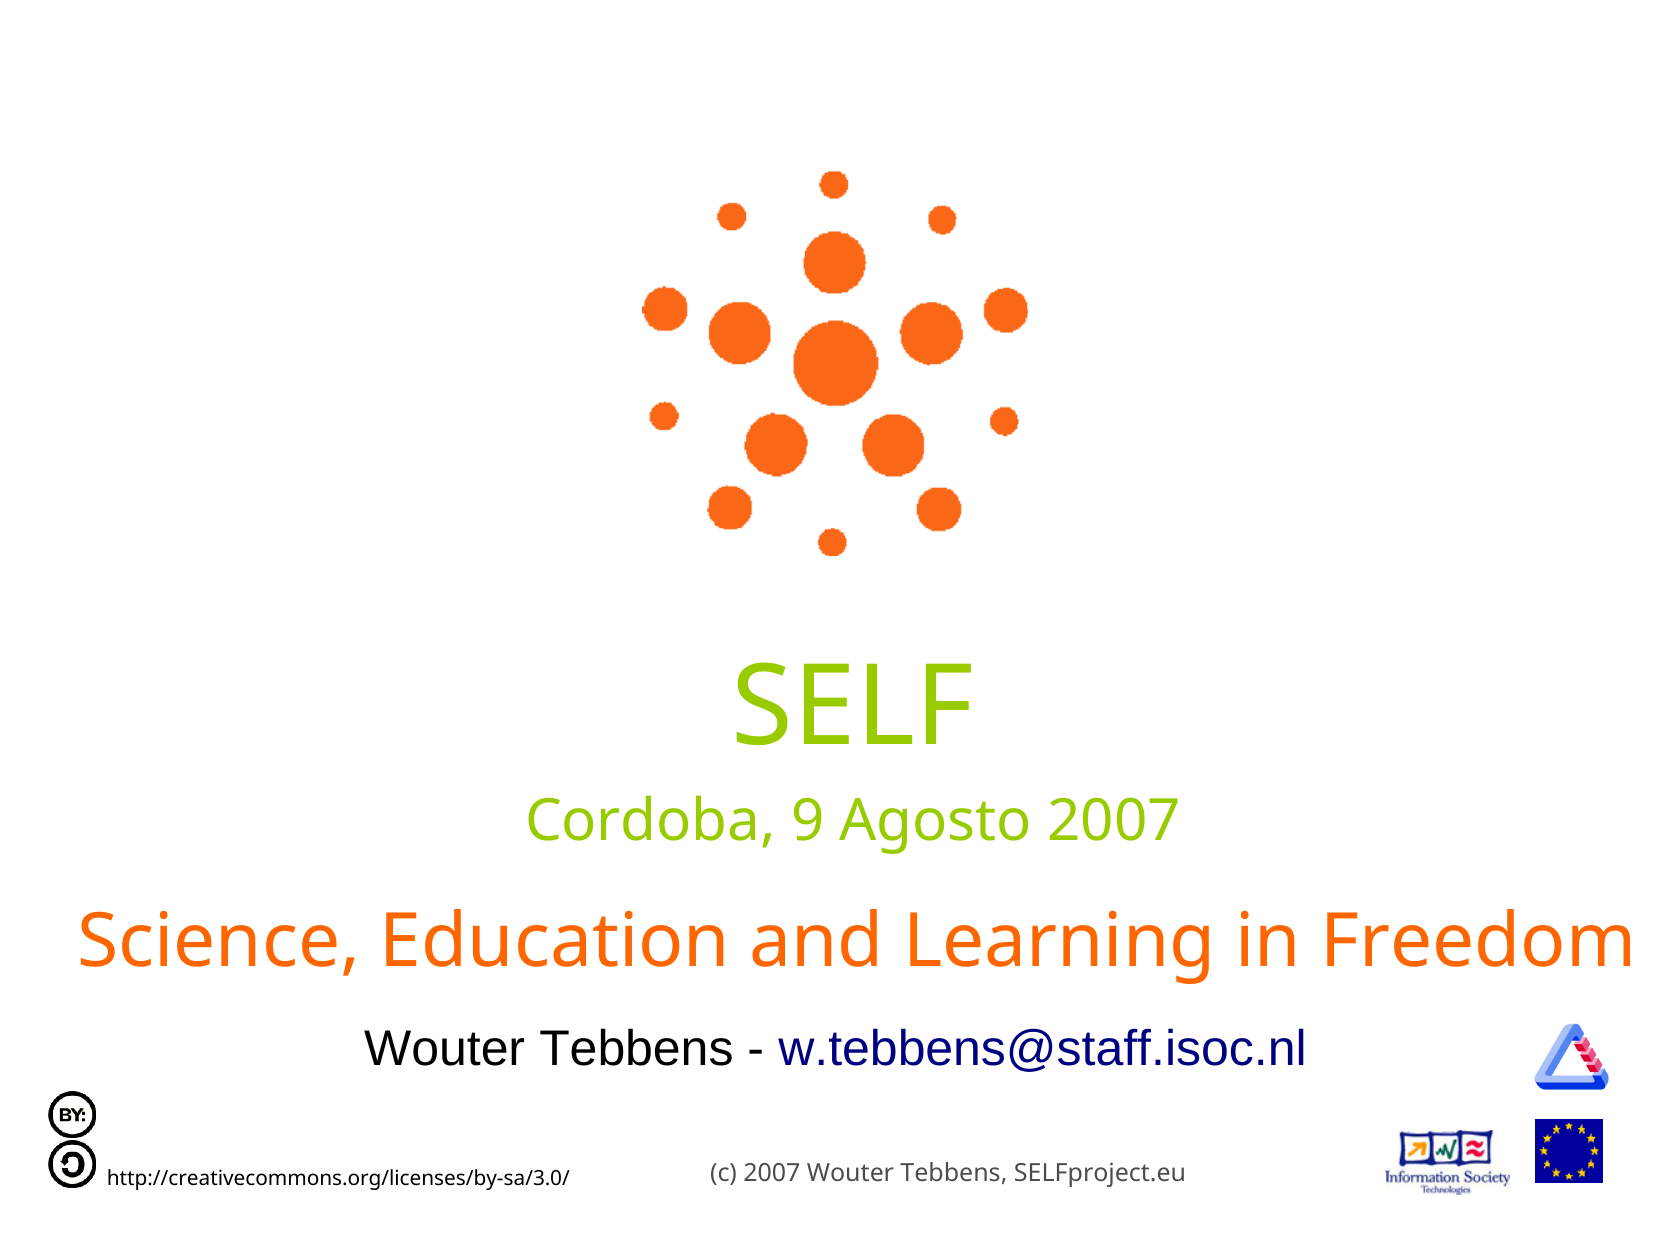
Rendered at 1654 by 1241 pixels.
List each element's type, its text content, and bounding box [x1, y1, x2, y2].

picture [1385, 1130, 1510, 1195]
picture [642, 169, 1028, 556]
picture [48, 1140, 96, 1188]
text_box Science, Education and Learning in Freedom [77, 886, 1574, 974]
text_box SELF Cordoba, 9 Agosto 2007 [525, 624, 1130, 824]
picture [48, 1091, 96, 1138]
text_box Wouter Tebbens - w.tebbens@staff.isoc.nl [261, 1020, 1392, 1104]
picture [1534, 1023, 1609, 1091]
picture [1535, 1119, 1603, 1183]
